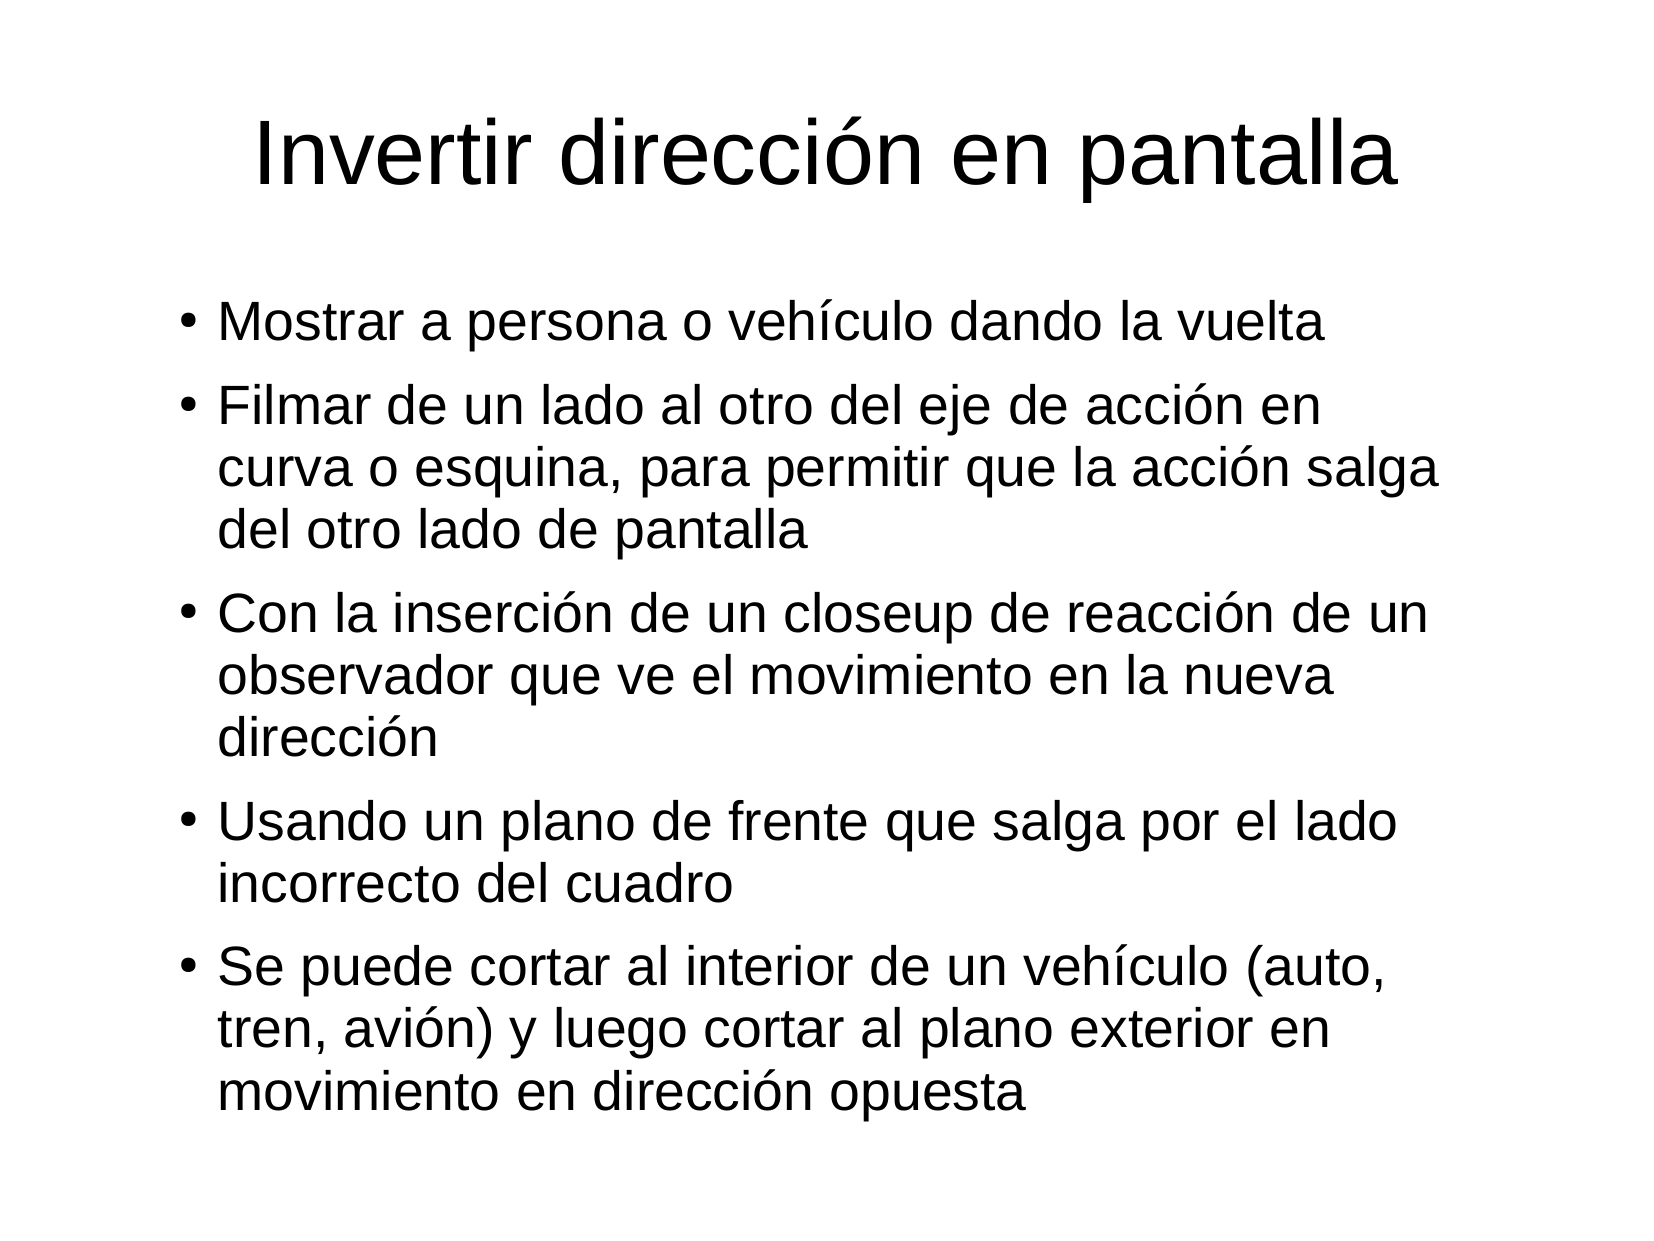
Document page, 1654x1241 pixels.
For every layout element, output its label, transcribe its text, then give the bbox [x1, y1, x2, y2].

list Mostrar a persona o vehículo dando la vuelta Filmar de un lado al otro del eje de acción en curva o esquina, para permitir que la acción salga del otro lado de pantalla Con la inserción de un closeup de reacción de un observador que ve el movimiento en la nueva dirección Usando un plano de frente que salga por el lado incorrecto del cuadro Se puede cortar al interior de un vehículo (auto, tren, avión) y luego cortar al plano exterior en movimiento en dirección opuesta [165, 290, 1465, 1123]
title Invertir dirección en pantalla [82, 49, 1571, 257]
